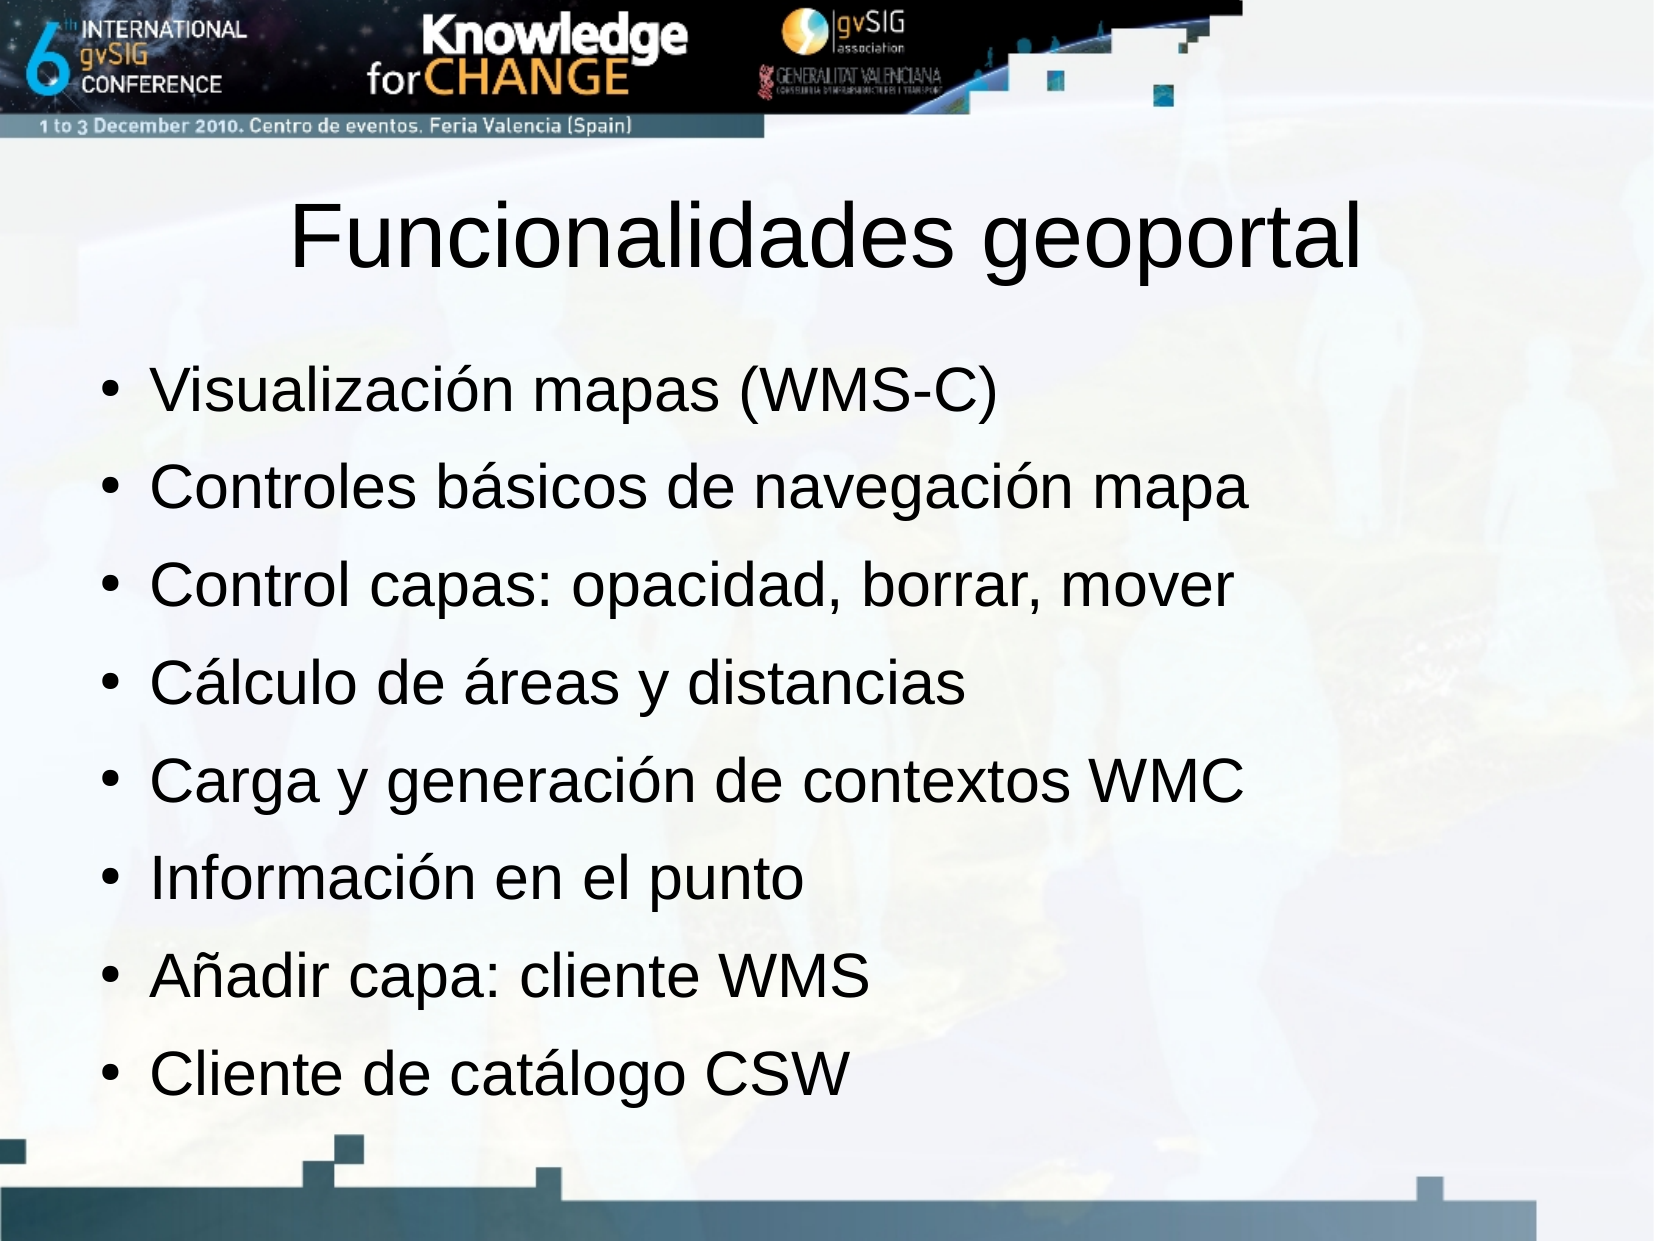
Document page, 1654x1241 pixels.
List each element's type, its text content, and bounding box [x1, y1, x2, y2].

picture [0, 0, 1654, 1241]
title Funcionalidades geoportal [82, 155, 1571, 318]
list Visualización mapas (WMS-C) Controles básicos de navegación mapa Control capas: opacidad, borrar, mover Cálculo de áreas y distancias Carga y generación de contextos WMC Información en el punto Añadir capa: cliente WMS Cliente de catálogo CSW [82, 354, 1571, 1109]
